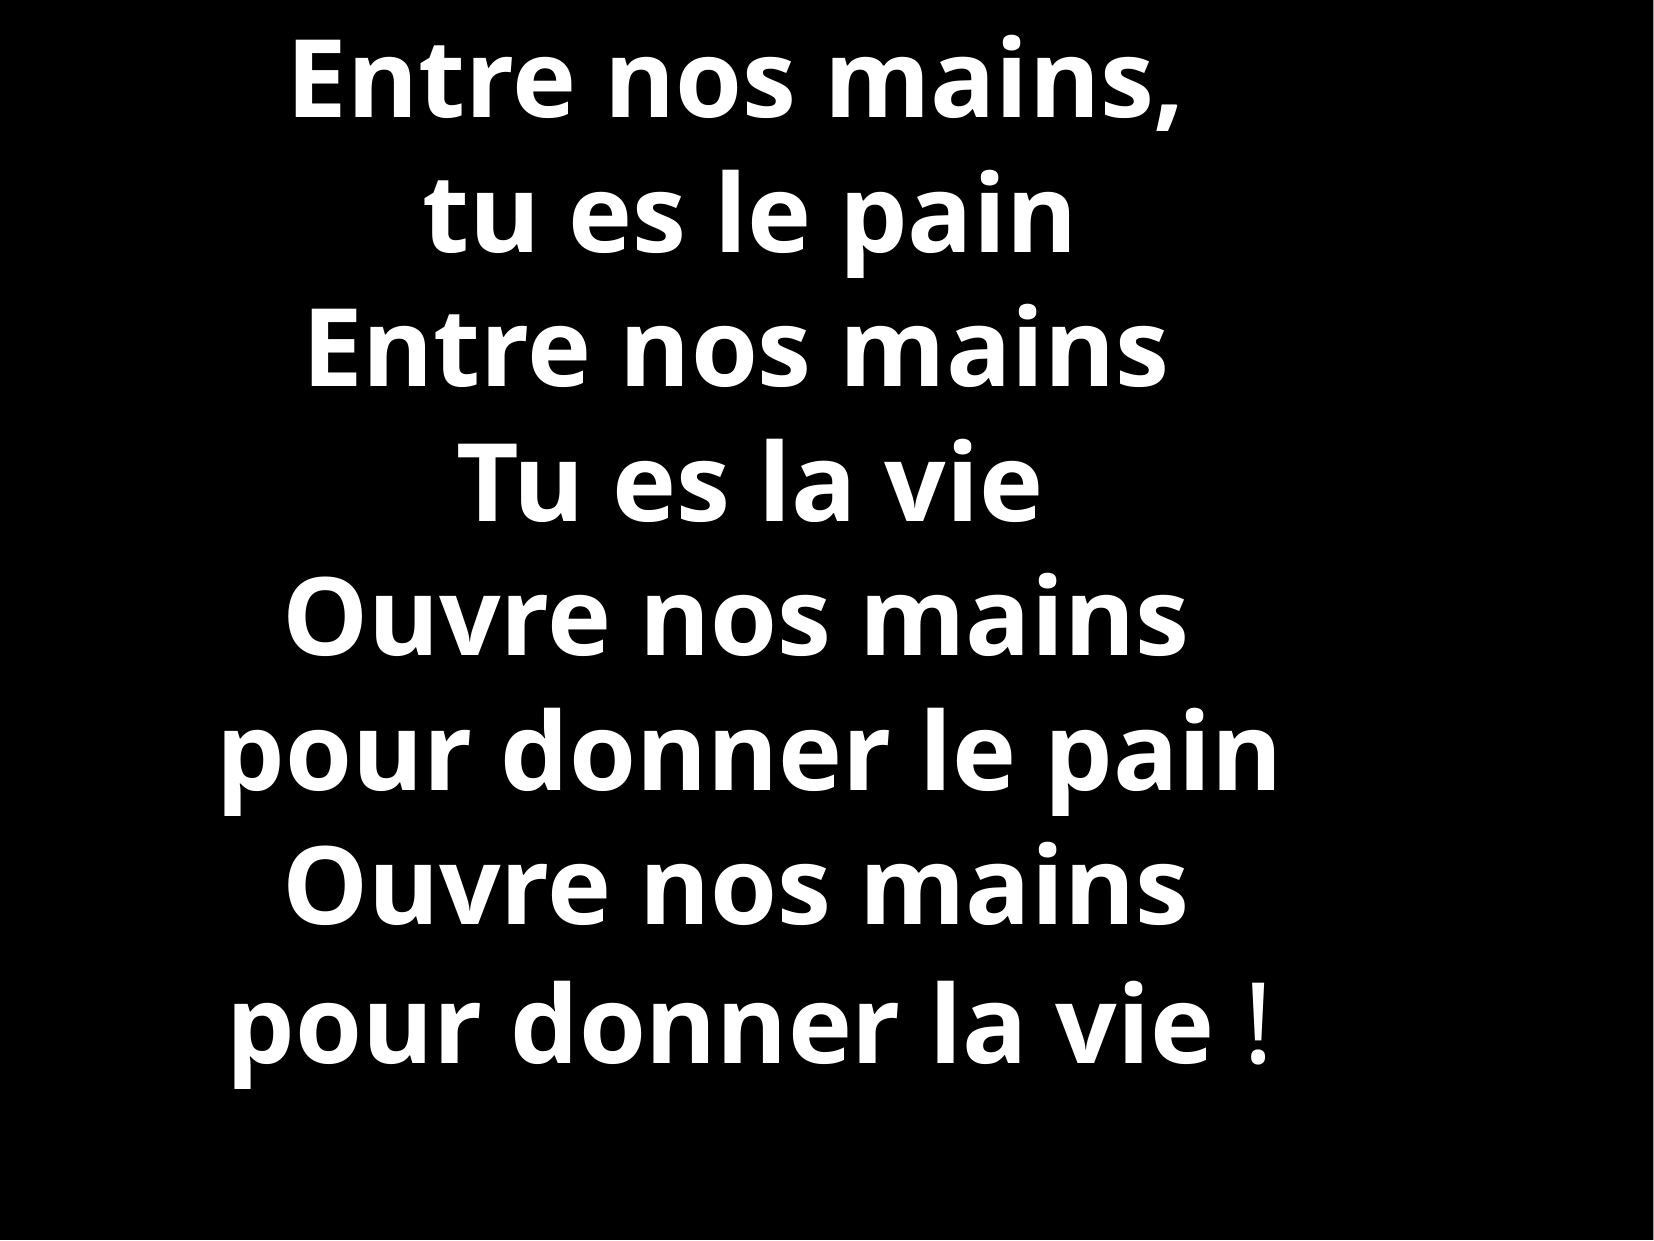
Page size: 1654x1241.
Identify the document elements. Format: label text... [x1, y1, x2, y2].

list Entre nos mains, tu es le pain Entre nos mains Tu es la vie Ouvre nos mains pour donner le pain Ouvre nos mains pour donner la vie ! [0, 1, 1501, 745]
